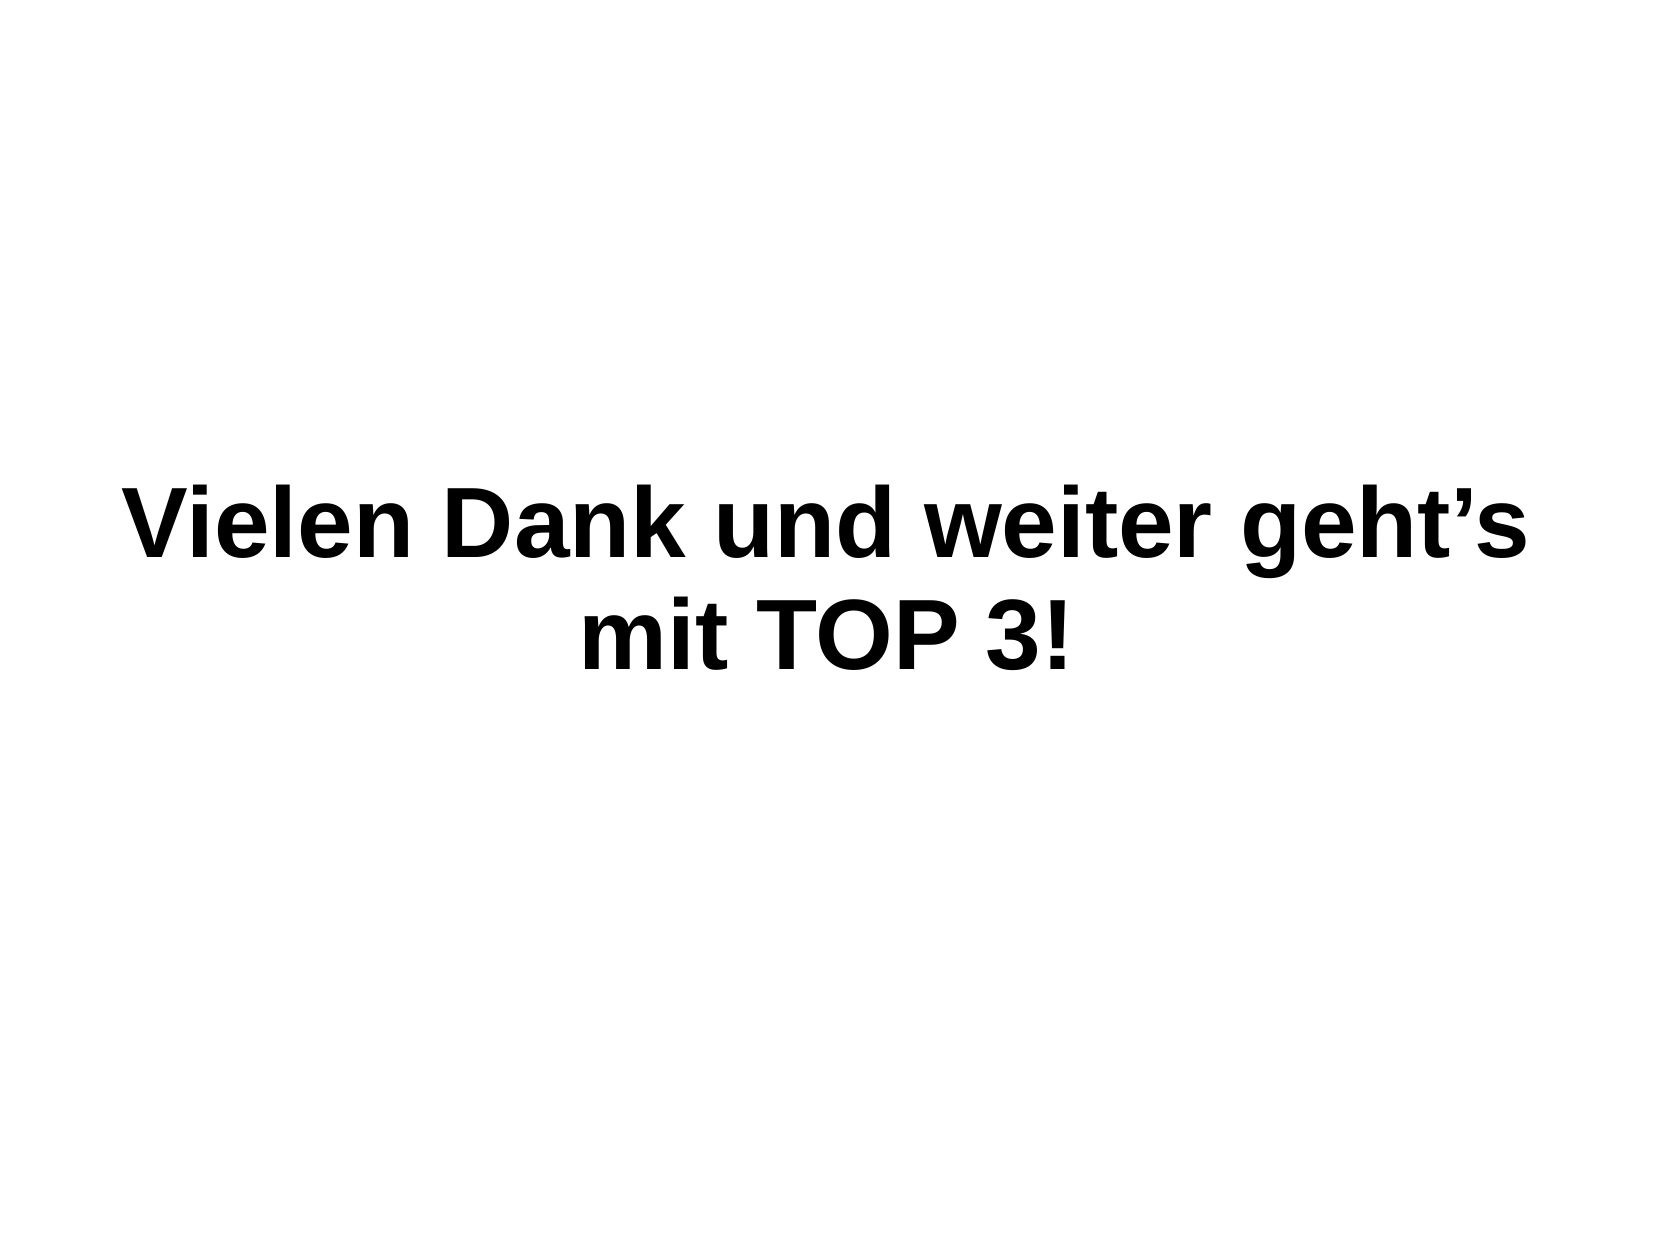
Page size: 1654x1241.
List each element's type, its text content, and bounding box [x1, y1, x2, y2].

subtitle Vielen Dank und weiter geht’s mit TOP 3! [82, 49, 1571, 1109]
